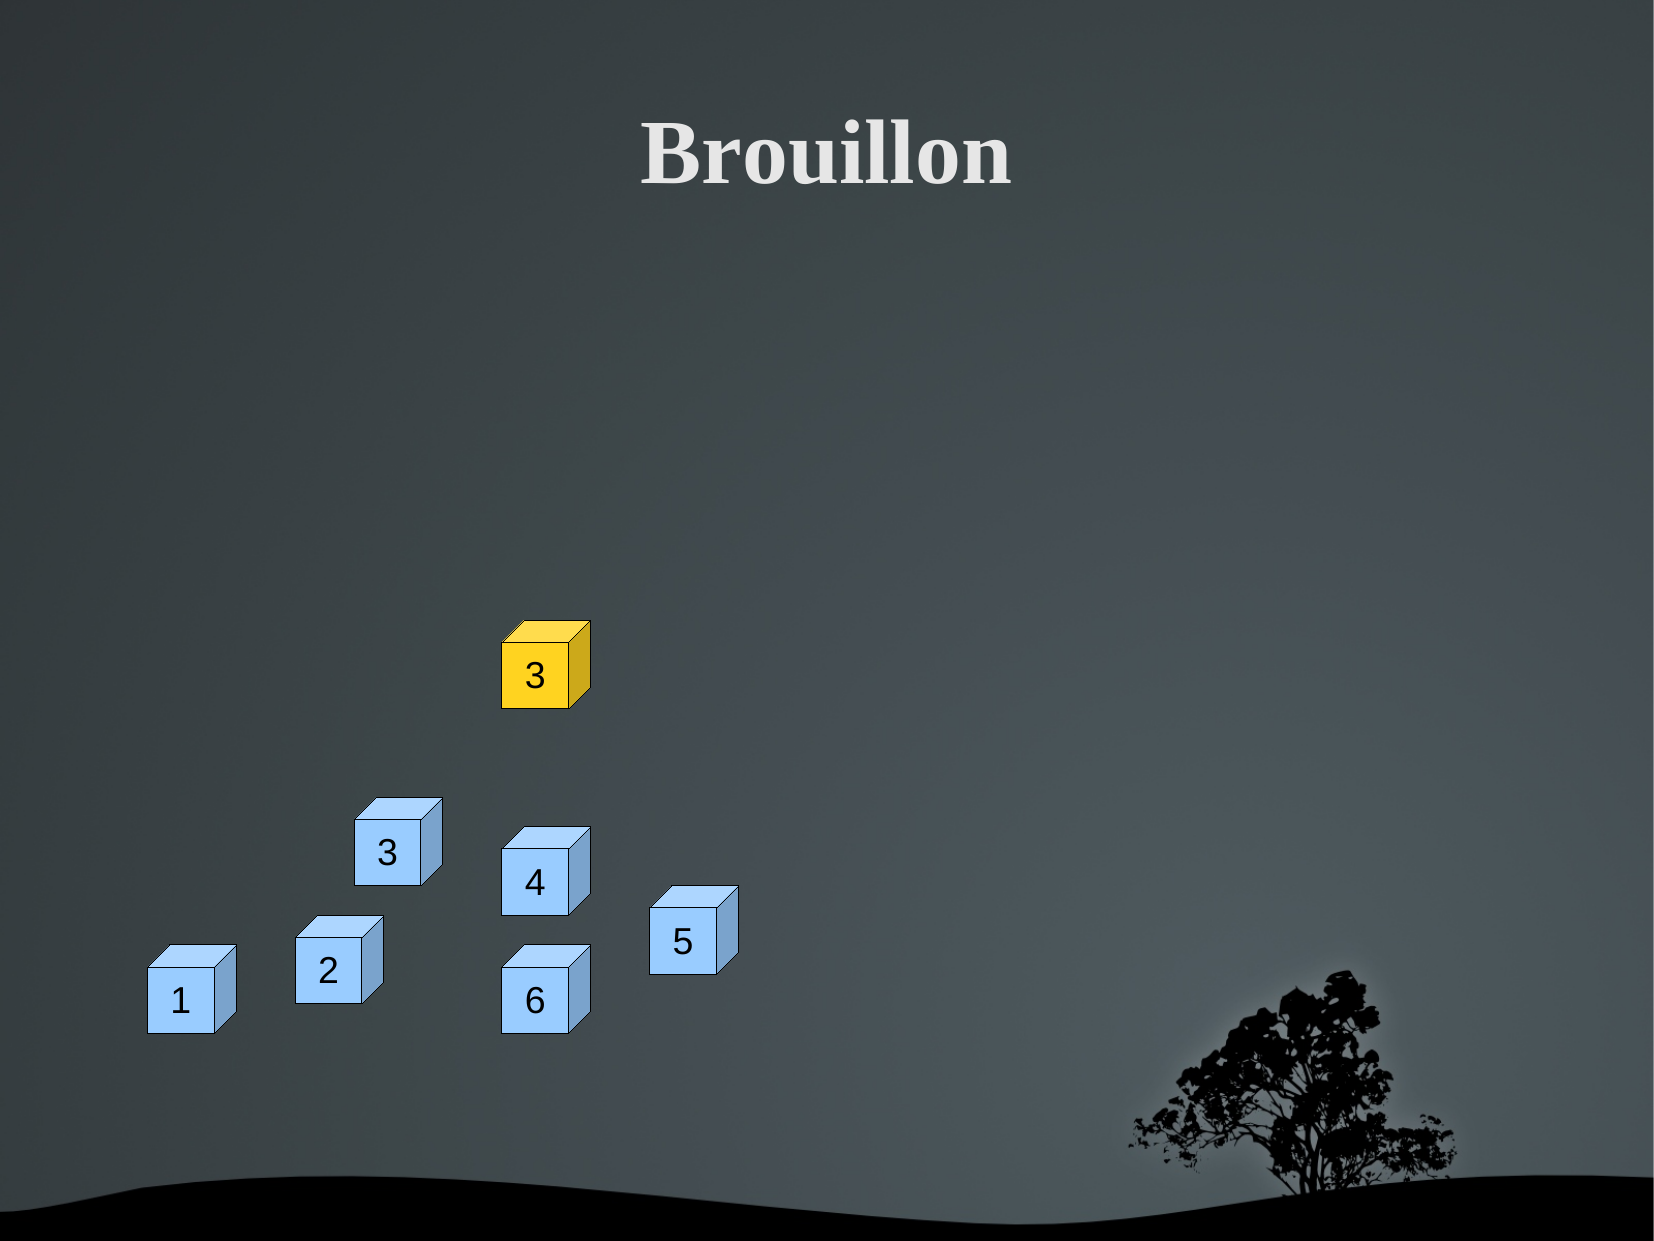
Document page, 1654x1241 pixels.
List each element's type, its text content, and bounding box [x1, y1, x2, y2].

text_box 5 [649, 908, 716, 975]
picture [0, 0, 1654, 1241]
text_box 6 [501, 968, 568, 1034]
title Brouillon [82, 49, 1571, 257]
text_box 3 [354, 820, 420, 886]
text_box 3 [501, 643, 568, 709]
text_box 4 [501, 849, 568, 916]
text_box 1 [147, 968, 214, 1034]
text_box 2 [295, 938, 361, 1004]
